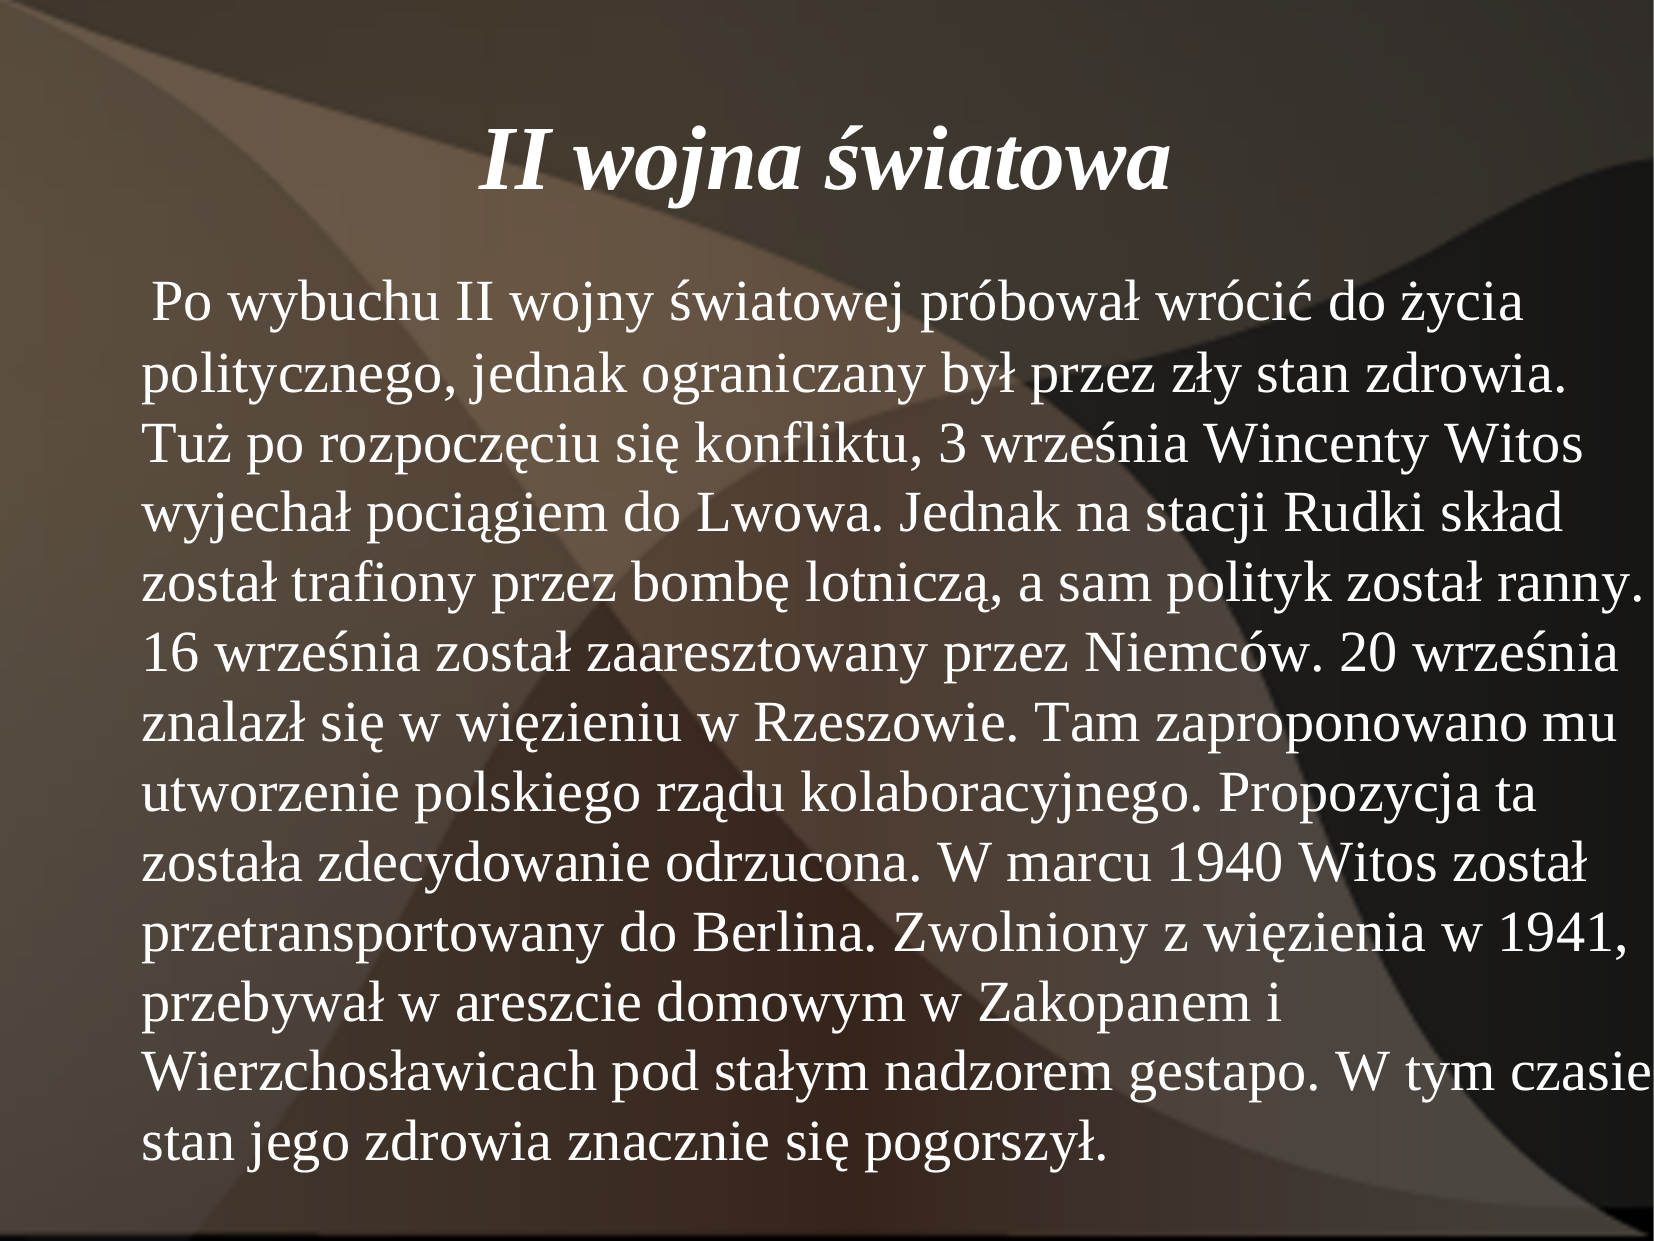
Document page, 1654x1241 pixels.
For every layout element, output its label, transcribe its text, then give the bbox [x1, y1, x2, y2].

title II wojna światowa [82, 49, 1571, 253]
list Po wybuchu II wojny światowej próbował wrócić do życia politycznego, jednak ograniczany był przez zły stan zdrowia. Tuż po rozpoczęciu się konfliktu, 3 września Wincenty Witos wyjechał pociągiem do Lwowa. Jednak na stacji Rudki skład został trafiony przez bombę lotniczą, a sam polityk został ranny. 16 września został zaaresztowany przez Niemców. 20 września znalazł się w więzieniu w Rzeszowie. Tam zaproponowano mu utworzenie polskiego rządu kolaboracyjnego. Propozycja ta została zdecydowanie odrzucona. W marcu 1940 Witos został przetransportowany do Berlina. Zwolniony z więzienia w 1941, przebywał w areszcie domowym w Zakopanem i Wierzchosławicach pod stałym nadzorem gestapo. W tym czasie stan jego zdrowia znacznie się pogorszył. [0, 253, 1654, 1188]
